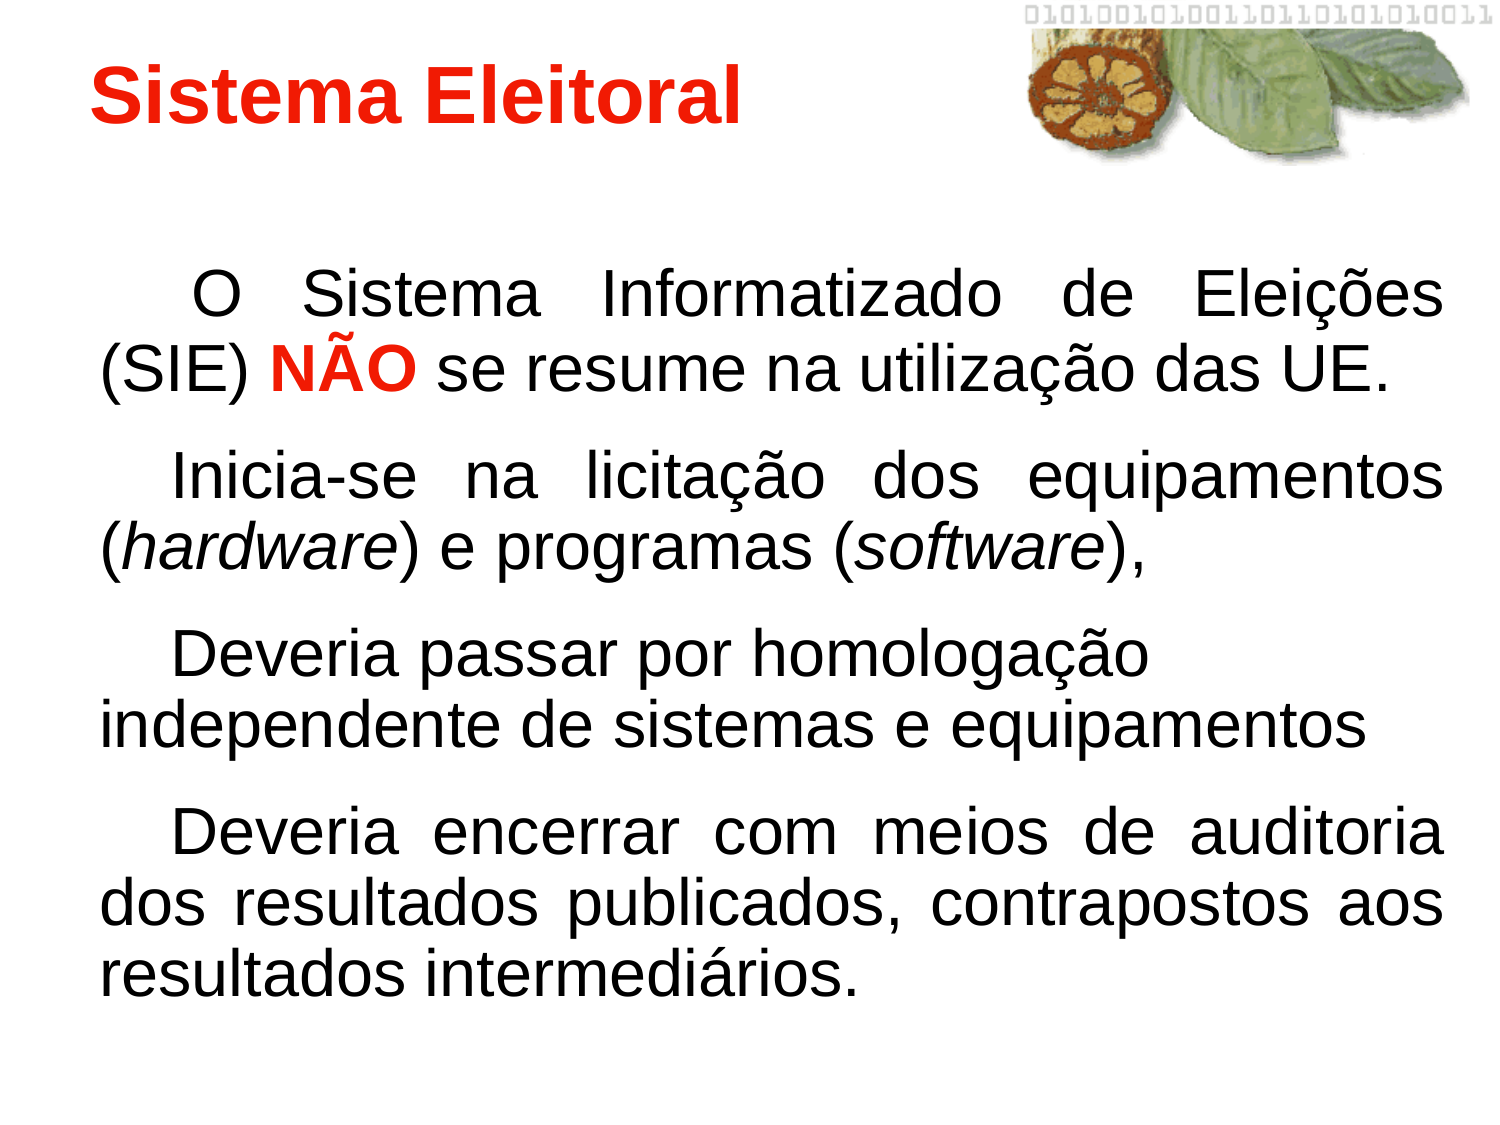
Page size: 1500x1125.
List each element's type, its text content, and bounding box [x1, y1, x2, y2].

title Sistema Eleitoral [74, 20, 1313, 149]
picture [1021, 0, 1494, 166]
list O Sistema Informatizado de Eleições (SIE) NÃO se resume na utilização das UE. Inicia-se na licitação dos equipamentos (hardware) e programas (software), Deveria passar por homologação independente de sistemas e equipamentos Deveria encerrar com meios de auditoria dos resultados publicados, contrapostos aos resultados intermediários. [31, 242, 1461, 1041]
